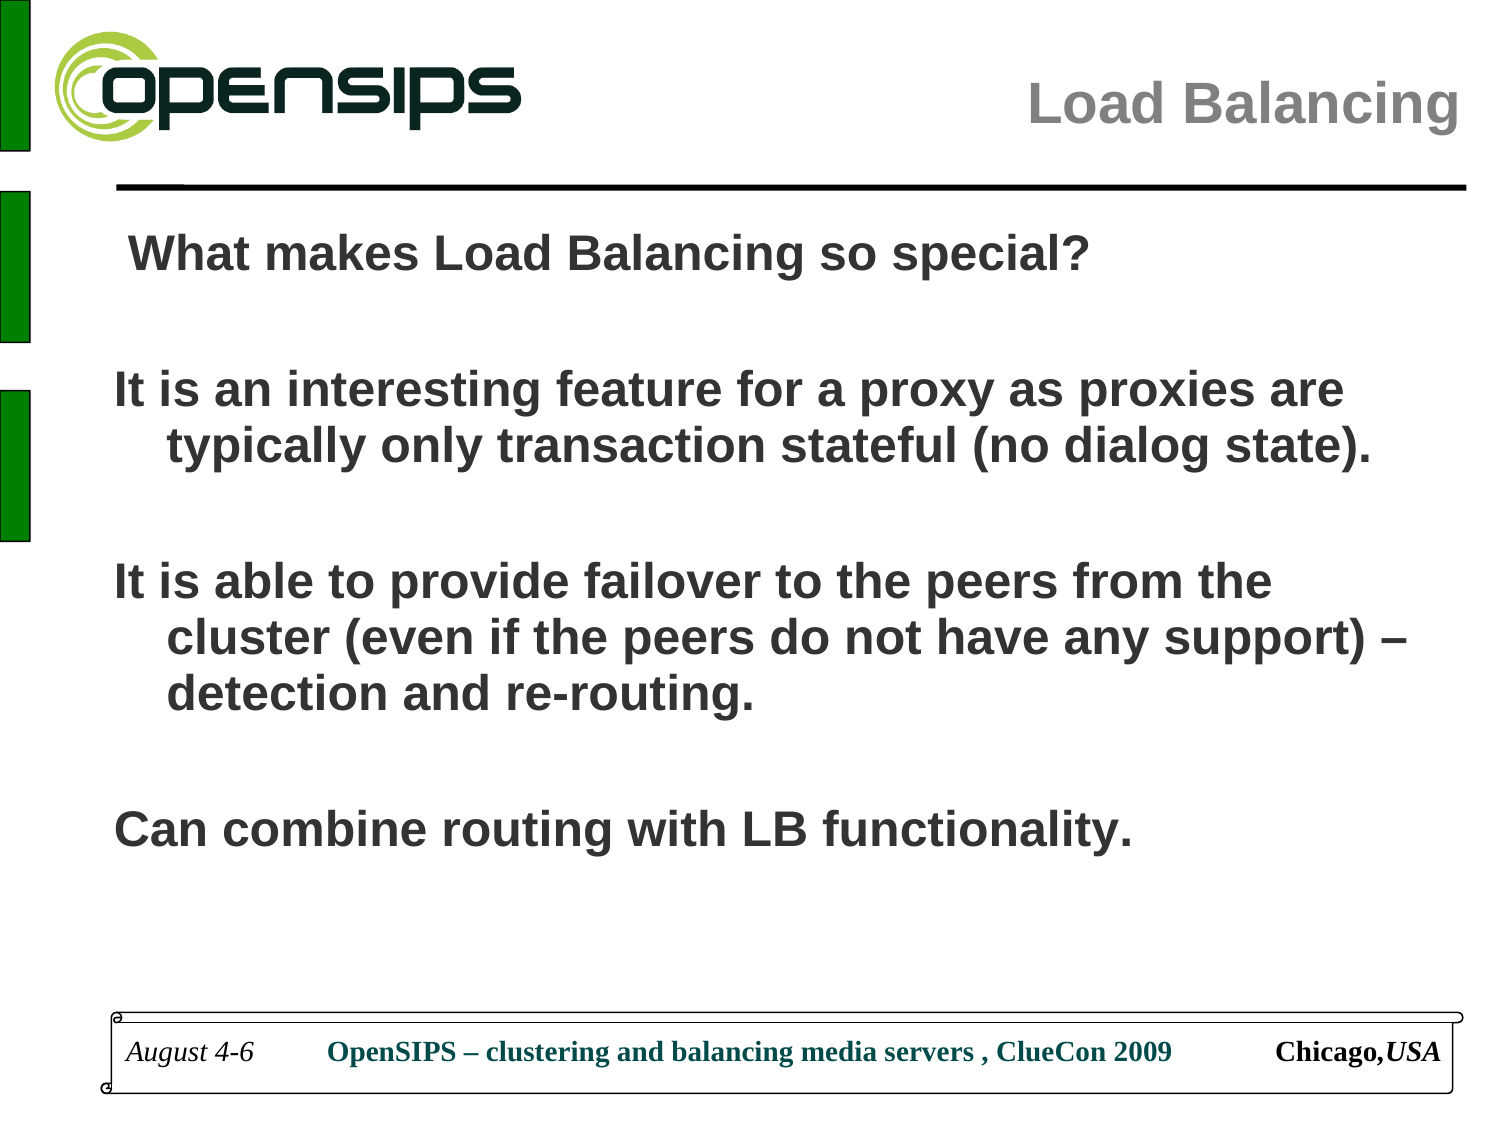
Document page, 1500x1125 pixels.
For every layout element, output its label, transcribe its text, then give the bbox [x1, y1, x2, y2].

title Load Balancing [299, 37, 1462, 188]
picture [51, 27, 532, 148]
list What makes Load Balancing so special? It is an interesting feature for a proxy as proxies are typically only transaction stateful (no dialog state). It is able to provide failover to the peers from the cluster (even if the peers do not have any support) – detection and re-routing. Can combine routing with LB functionality. [112, 224, 1424, 961]
